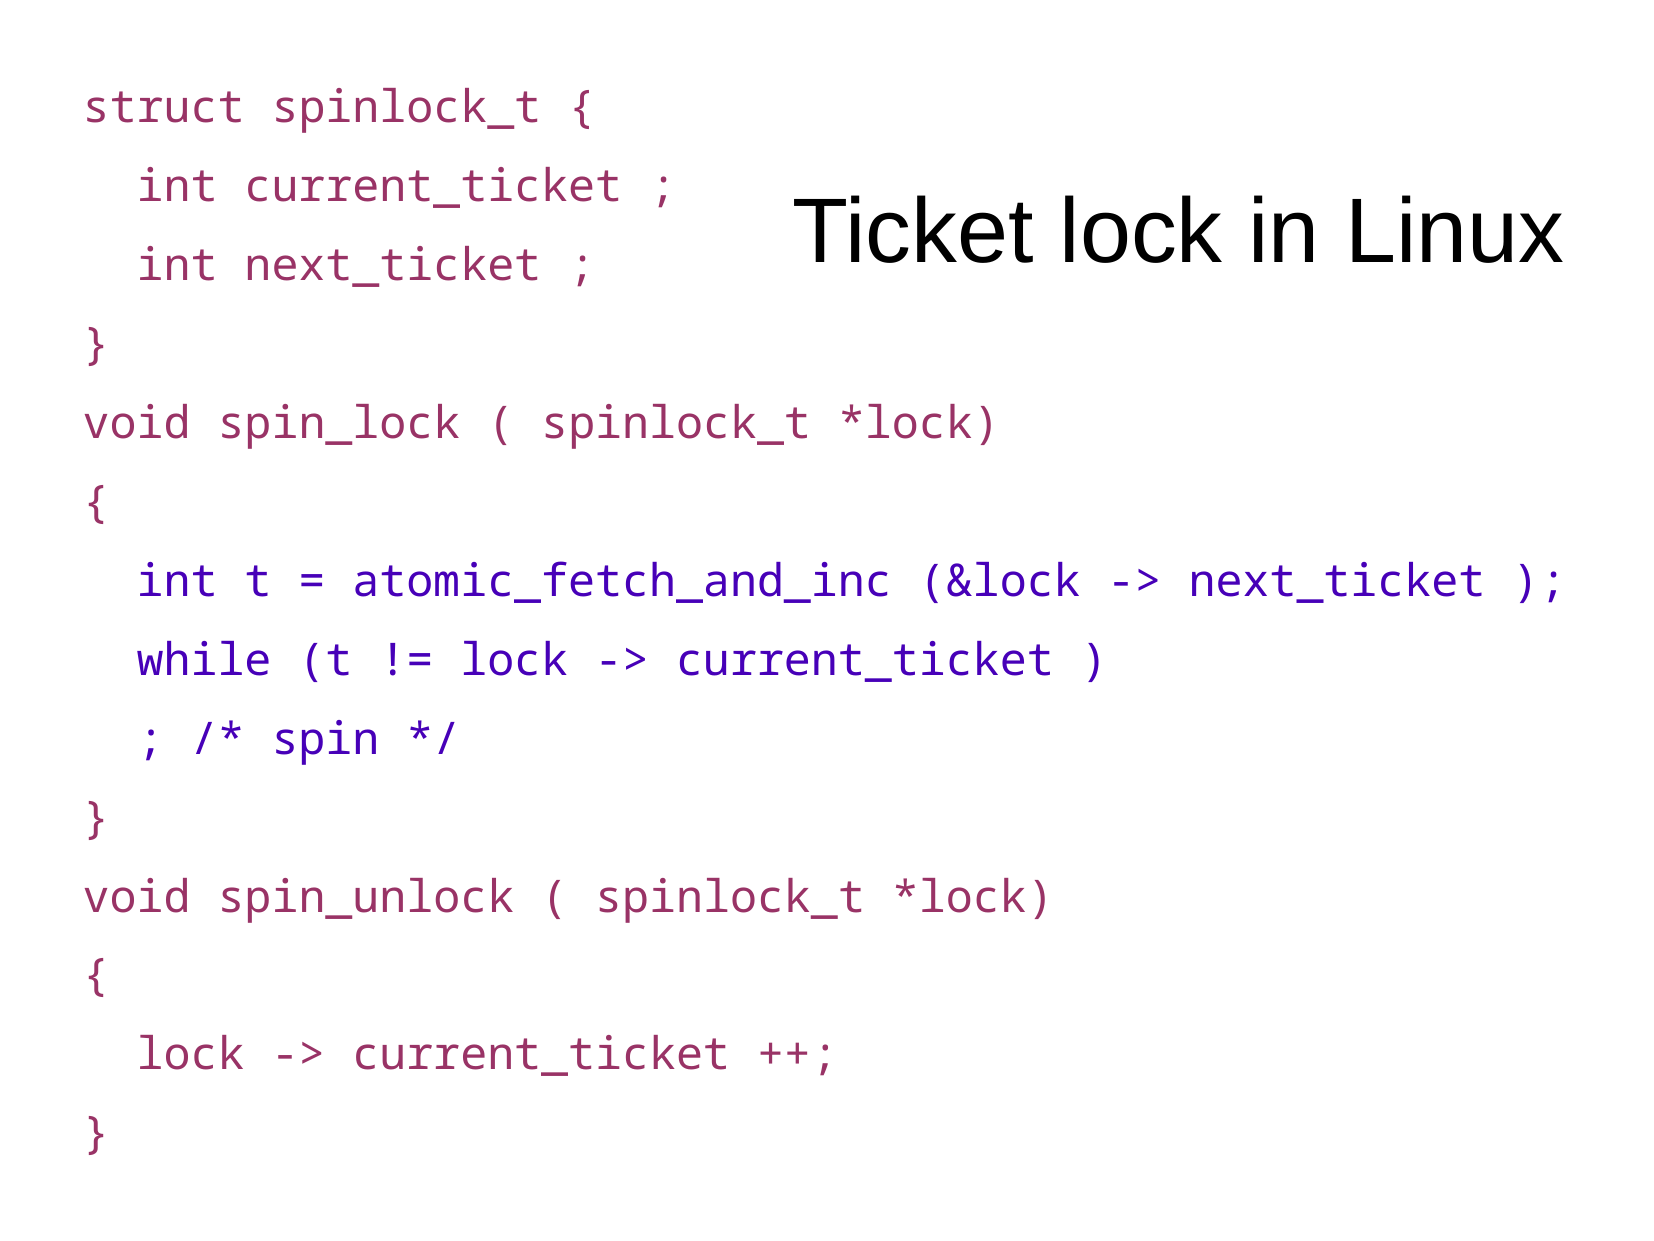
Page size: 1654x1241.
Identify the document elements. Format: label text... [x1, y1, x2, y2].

list struct spinlock_t { int current_ticket ; int next_ticket ; } void spin_lock ( spinlock_t *lock) { int t = atomic_fetch_and_inc (&lock -> next_ticket ); while (t != lock -> current_ticket ) ; /* spin */ } void spin_unlock ( spinlock_t *lock) { lock -> current_ticket ++; } [82, 75, 1571, 1201]
title Ticket lock in Linux [787, 49, 1571, 413]
